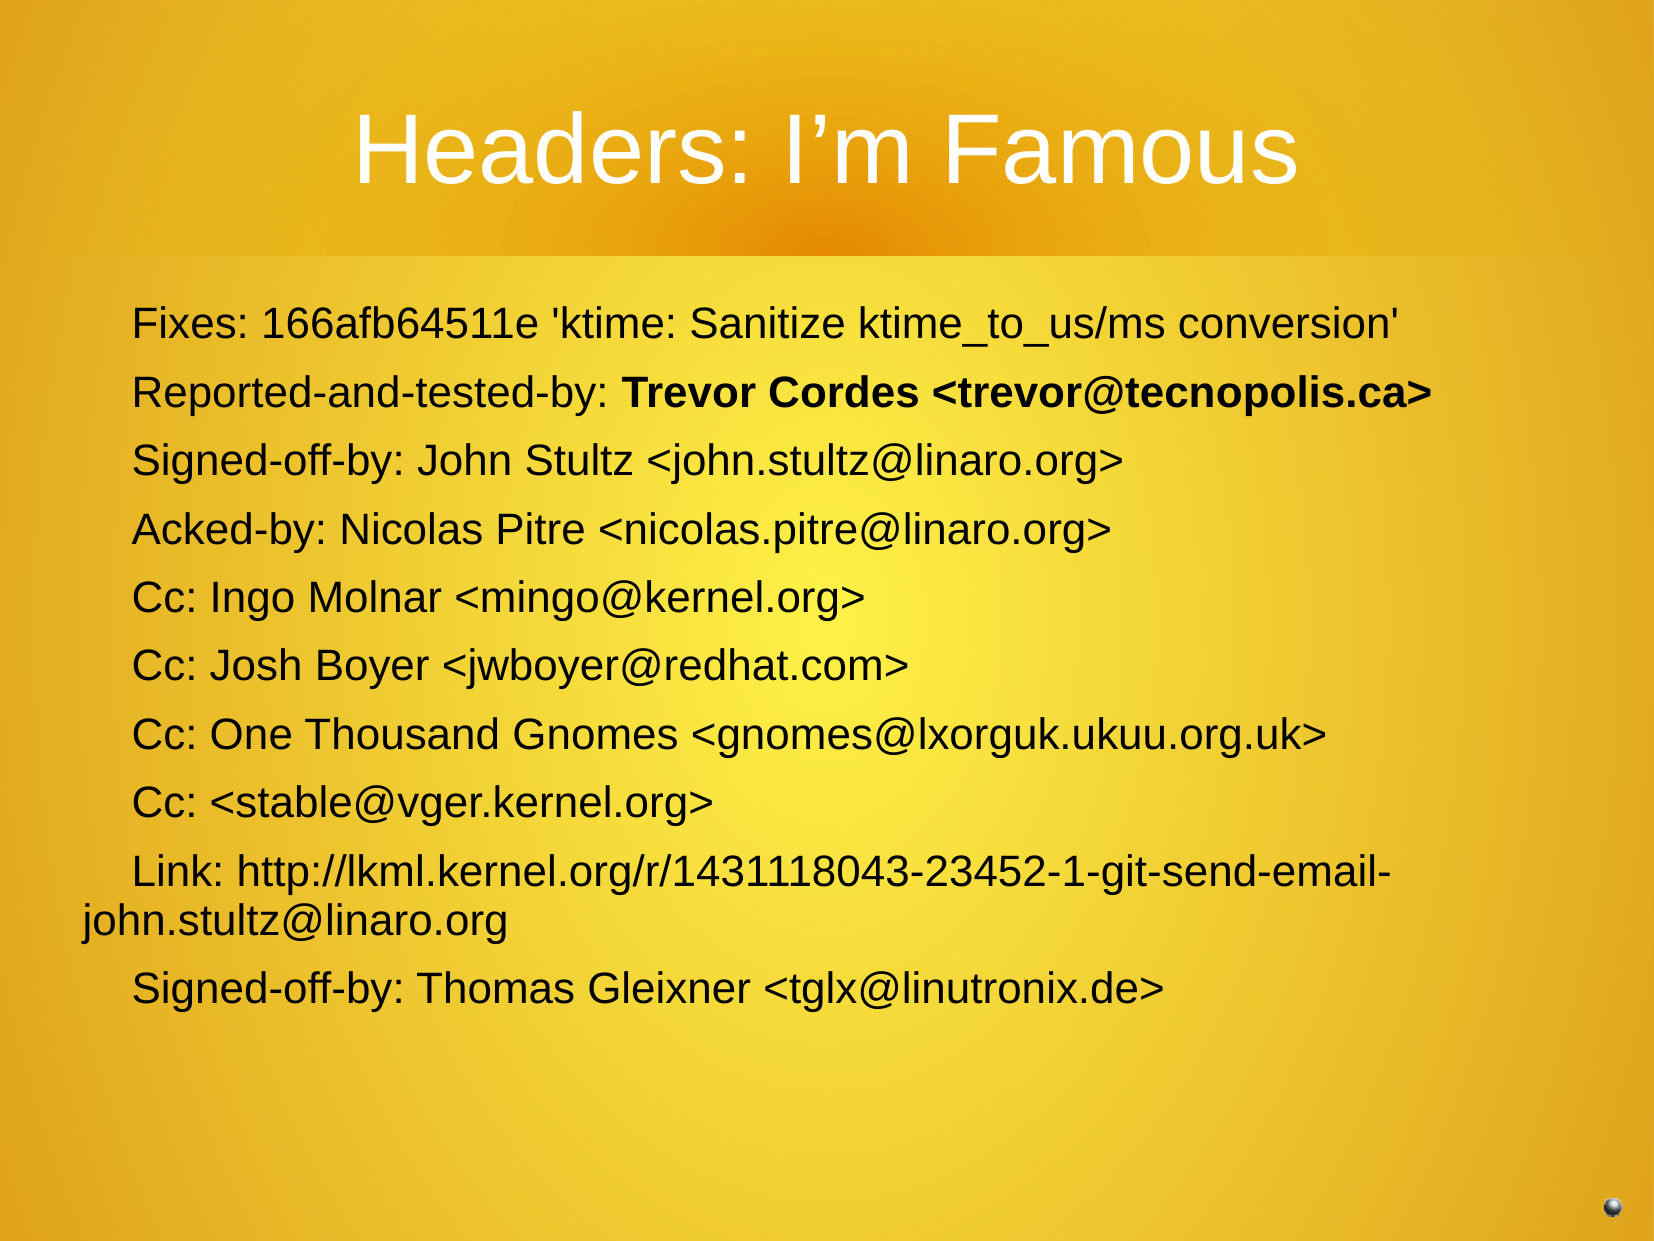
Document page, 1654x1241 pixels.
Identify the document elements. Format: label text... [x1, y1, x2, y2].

title Headers: I’m Famous [82, 47, 1571, 252]
picture [1604, 1198, 1623, 1217]
list Fixes: 166afb64511e 'ktime: Sanitize ktime_to_us/ms conversion' Reported-and-tested-by: Trevor Cordes <trevor@tecnopolis.ca> Signed-off-by: John Stultz <john.stultz@linaro.org> Acked-by: Nicolas Pitre <nicolas.pitre@linaro.org> Cc: Ingo Molnar <mingo@kernel.org> Cc: Josh Boyer <jwboyer@redhat.com> Cc: One Thousand Gnomes <gnomes@lxorguk.ukuu.org.uk> Cc: <stable@vger.kernel.org> Link: http://lkml.kernel.org/r/1431118043-23452-1-git-send-email-john.stultz@linaro.org Signed-off-by: Thomas Gleixner <tglx@linutronix.de> [82, 299, 1571, 1019]
